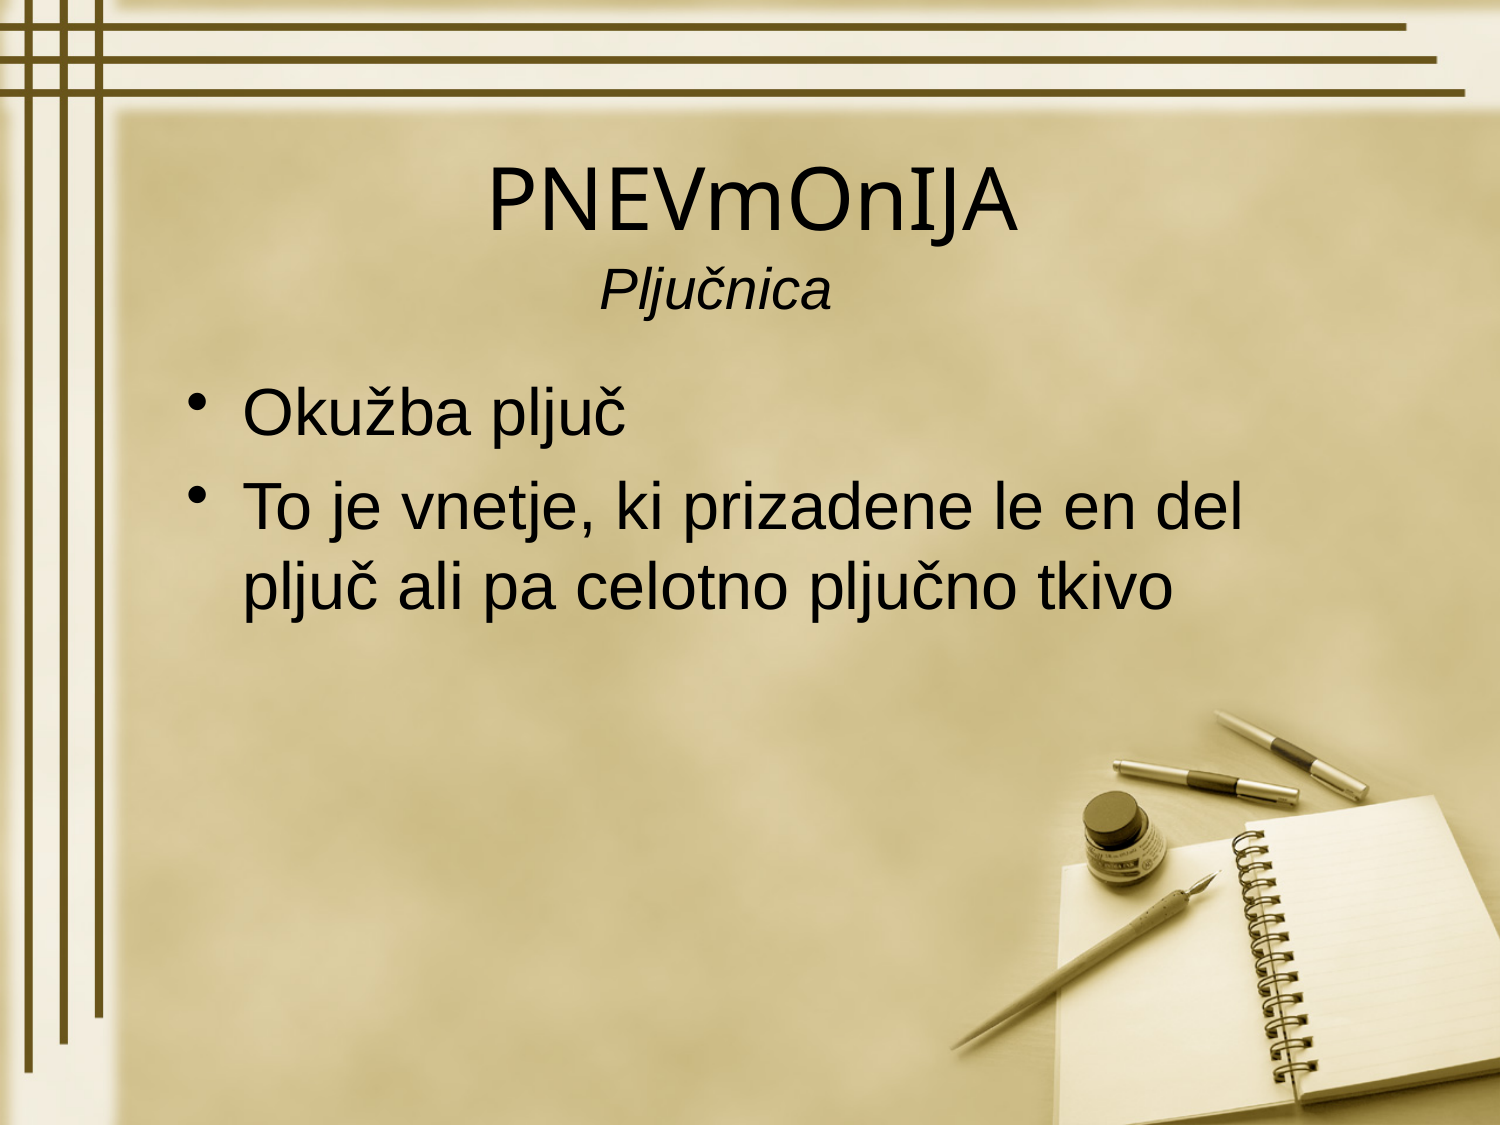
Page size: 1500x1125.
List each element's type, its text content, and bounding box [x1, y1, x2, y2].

list Okužba pljuč To je vnetje, ki prizadene le en del pljuč ali pa celotno pljučno tkivo [171, 361, 1388, 1005]
text_box Pljučnica [584, 243, 892, 329]
picture [0, 0, 1500, 1125]
title PNEVmOnIJA [76, 101, 1427, 290]
